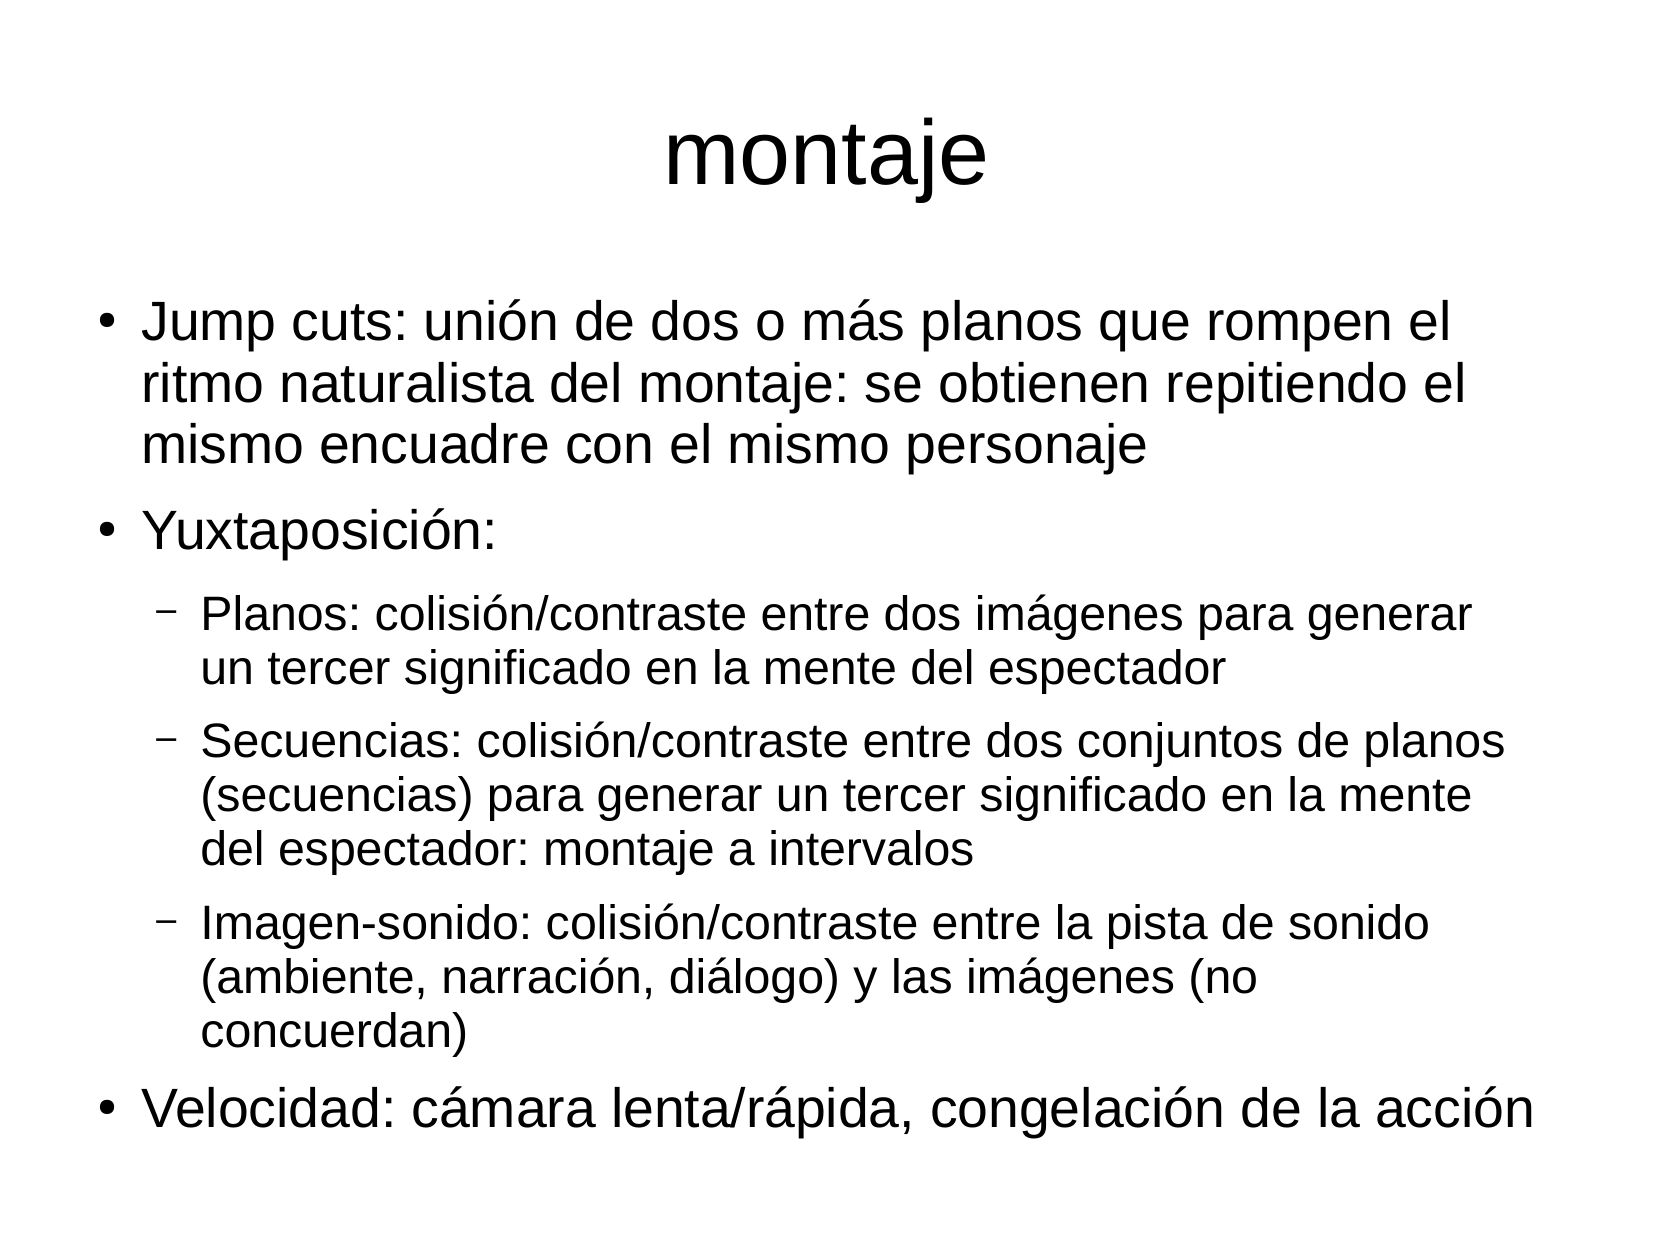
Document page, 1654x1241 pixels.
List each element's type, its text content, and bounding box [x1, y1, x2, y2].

list Jump cuts: unión de dos o más planos que rompen el ritmo naturalista del montaje: se obtienen repitiendo el mismo encuadre con el mismo personaje Yuxtaposición: Planos: colisión/contraste entre dos imágenes para generar un tercer significado en la mente del espectador Secuencias: colisión/contraste entre dos conjuntos de planos (secuencias) para generar un tercer significado en la mente del espectador: montaje a intervalos Imagen-sonido: colisión/contraste entre la pista de sonido (ambiente, narración, diálogo) y las imágenes (no concuerdan) Velocidad: cámara lenta/rápida, congelación de la acción [82, 290, 1538, 1193]
title montaje [82, 49, 1571, 257]
